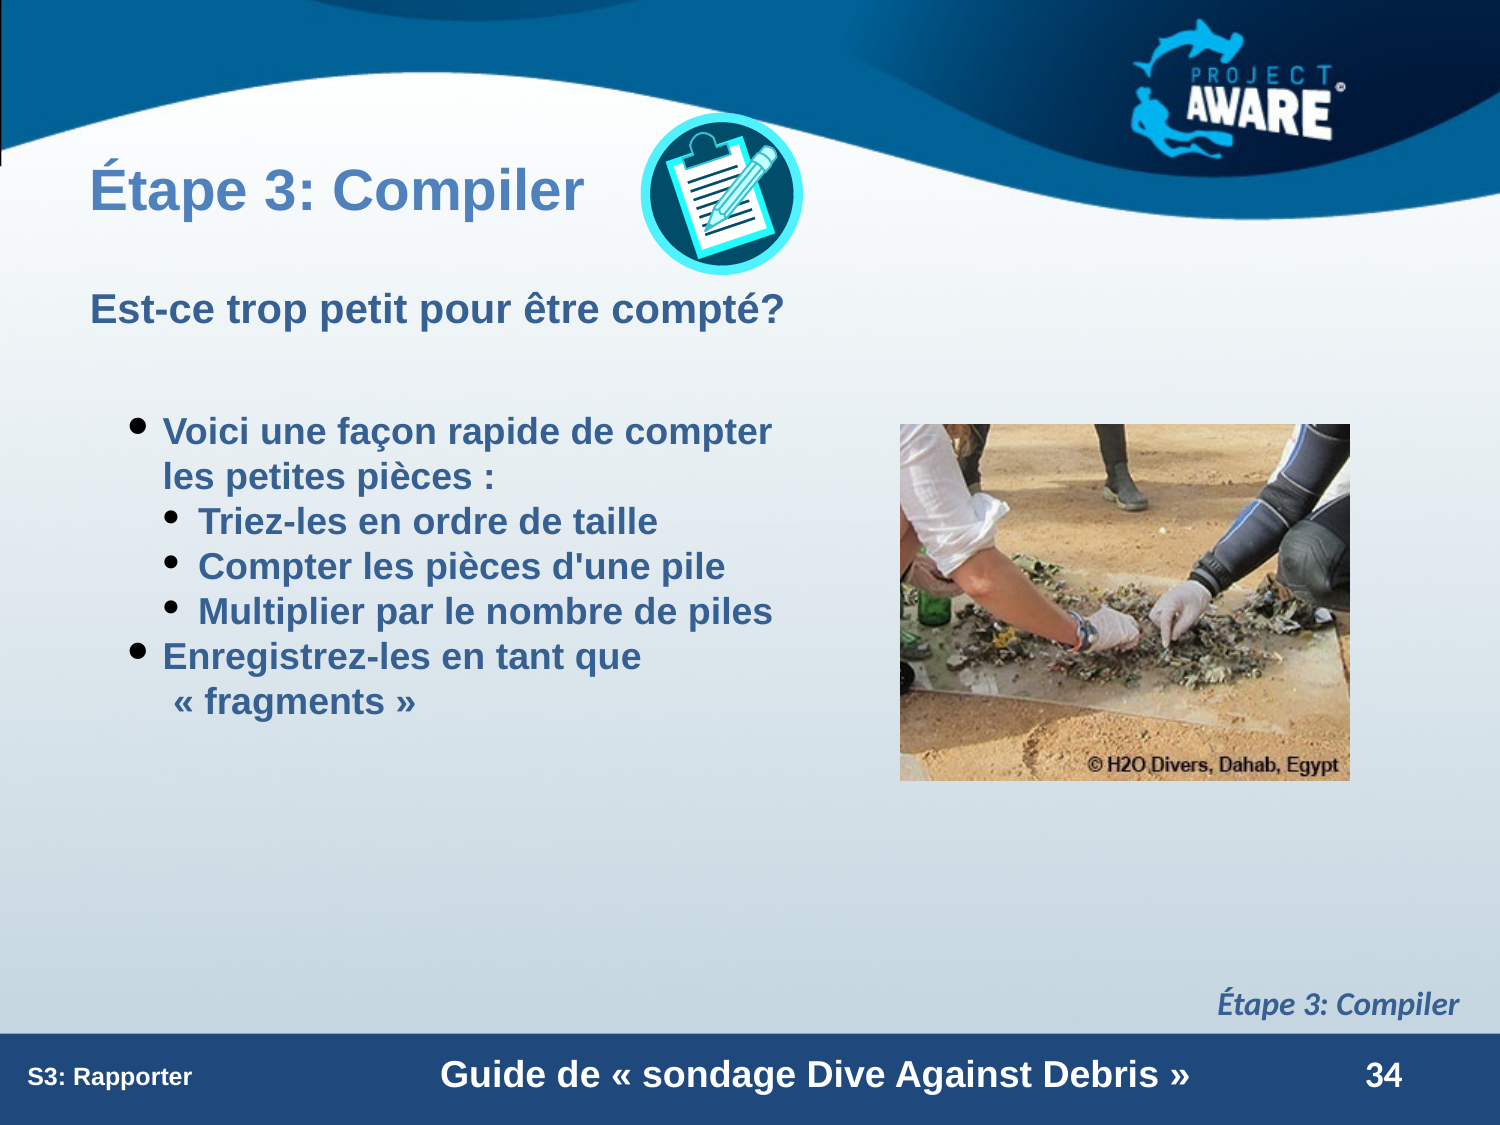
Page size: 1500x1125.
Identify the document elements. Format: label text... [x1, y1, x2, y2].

text_box Voici une façon rapide de compter les petites pièces : Triez-les en ordre de taille Compter les pièces d'une pile Multiplier par le nombre de piles Enregistrez-les en tant que « fragments » [112, 399, 850, 780]
text_box Est-ce trop petit pour être compté? [75, 274, 922, 355]
text_box S3: Rapporter [12, 1052, 425, 1103]
text_box <numéro> [1350, 1042, 1475, 1103]
picture [0, 0, 1500, 1037]
text_box Guide de « sondage Dive Against Debris » [425, 1042, 1276, 1103]
text_box Étape 3: Compiler [999, 975, 1475, 1025]
text_box Étape 3: Compiler [75, 145, 615, 237]
